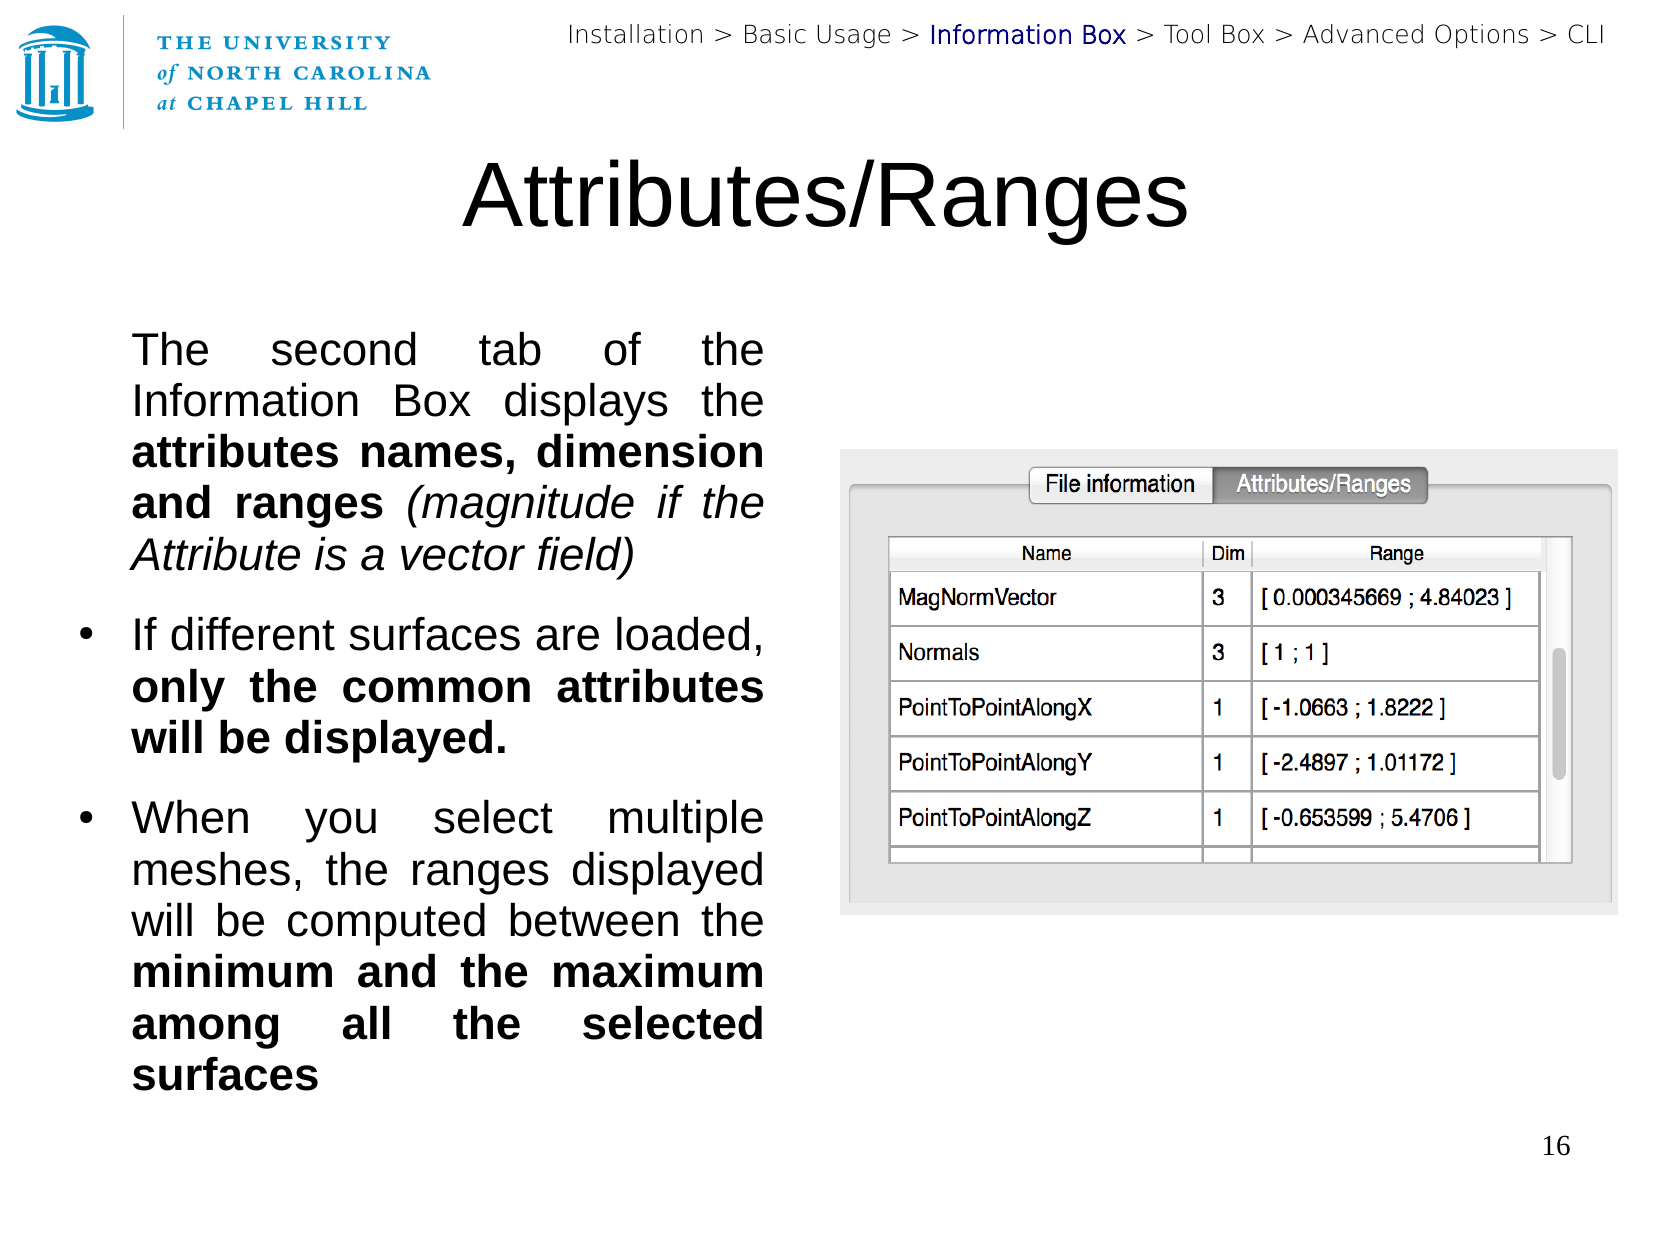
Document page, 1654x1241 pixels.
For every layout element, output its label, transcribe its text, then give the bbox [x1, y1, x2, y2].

title Attributes/Ranges [82, 90, 1571, 298]
picture [840, 449, 1618, 916]
list The second tab of the Information Box displays the attributes names, dimension and ranges (magnitude if the Attribute is a vector field) If different surfaces are loaded, only the common attributes will be displayed. When you select multiple meshes, the ranges displayed will be computed between the minimum and the maximum among all the selected surfaces [60, 323, 766, 1201]
picture [11, 12, 436, 132]
text_box Installation > Basic Usage > Information Box > Tool Box > Advanced Options > CLI [552, 12, 1654, 57]
